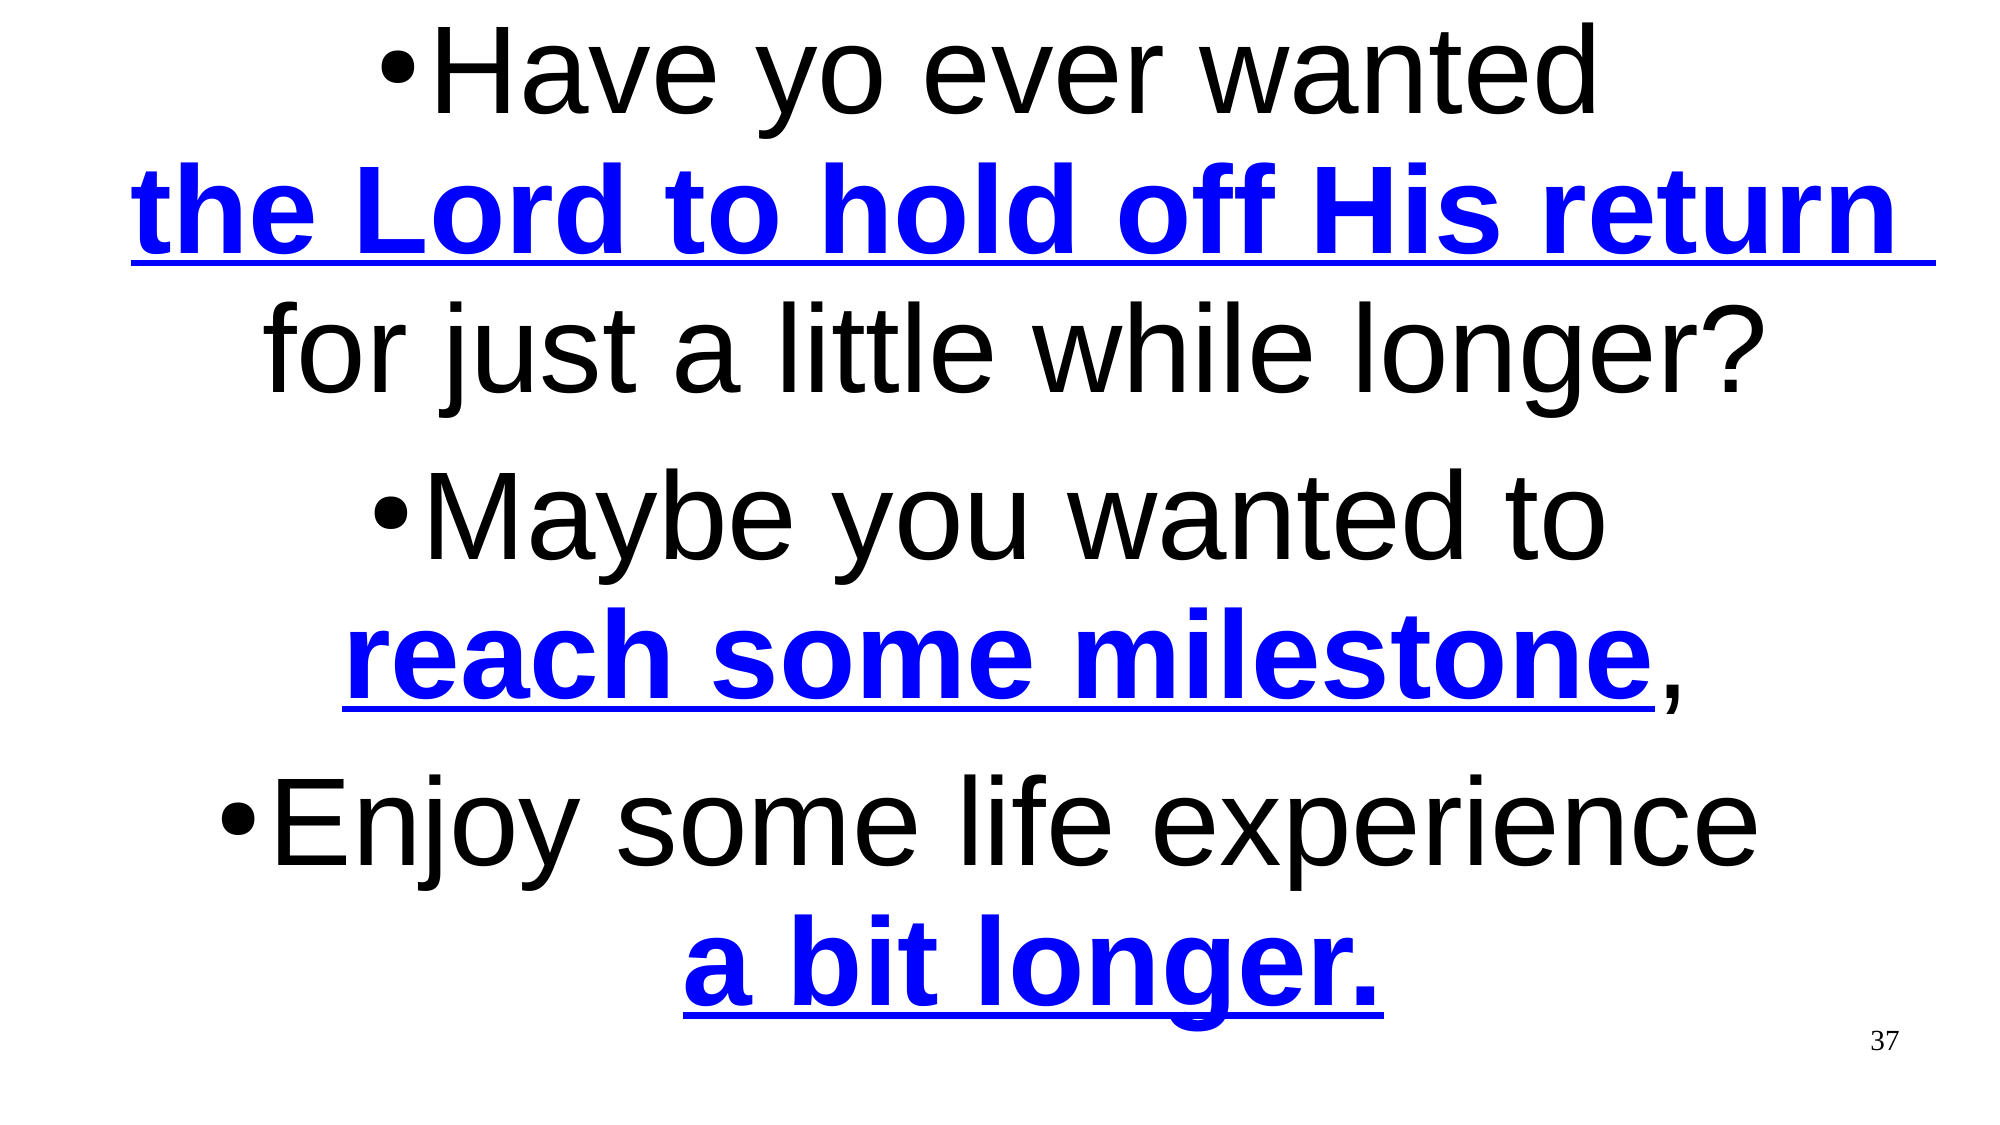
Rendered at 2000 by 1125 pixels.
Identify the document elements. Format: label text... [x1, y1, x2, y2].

list Have yo ever wanted the Lord to hold off His return for just a little while longer? Maybe you wanted to reach some milestone, Enjoy some life experience a bit longer. [0, 0, 1996, 1123]
